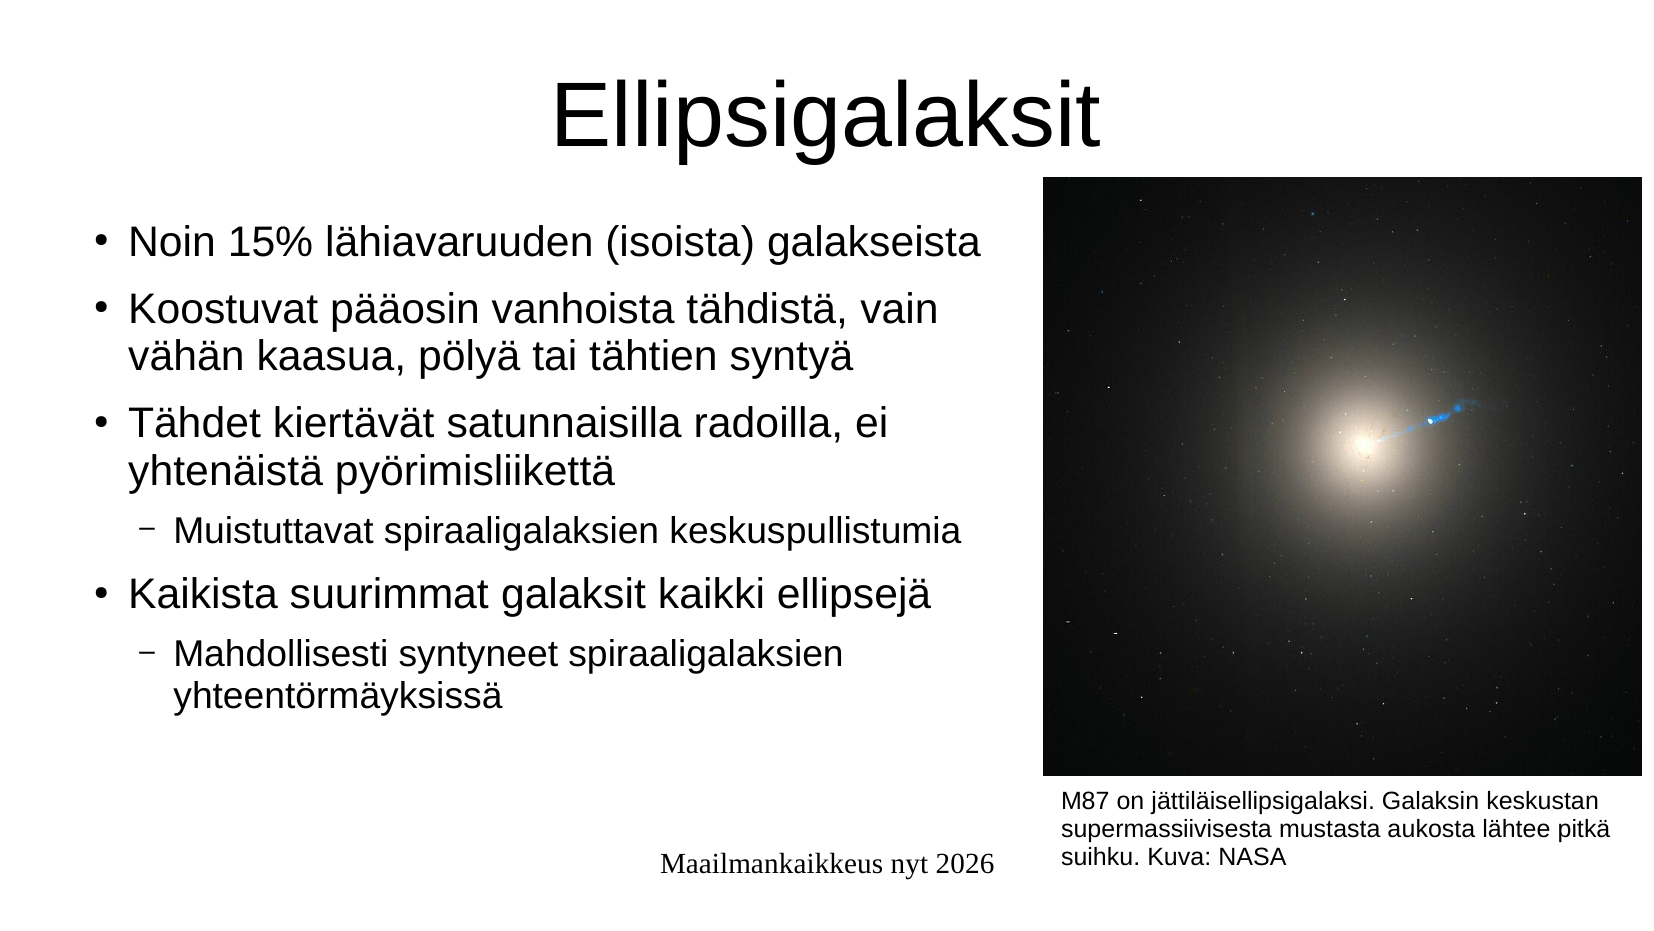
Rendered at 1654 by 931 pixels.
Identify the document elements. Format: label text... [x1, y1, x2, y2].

text_box M87 on jättiläisellipsigalaksi. Galaksin keskustan supermassiivisesta mustasta aukosta lähtee pitkä suihku. Kuva: NASA [1046, 779, 1642, 886]
list Noin 15% lähiavaruuden (isoista) galakseista Koostuvat pääosin vanhoista tähdistä, vain vähän kaasua, pölyä tai tähtien syntyä Tähdet kiertävät satunnaisilla radoilla, ei yhtenäistä pyörimisliikettä Muistuttavat spiraaligalaksien keskuspullistumia Kaikista suurimmat galaksit kaikki ellipsejä Mahdollisesti syntyneet spiraaligalaksien yhteentörmäyksissä [82, 217, 1004, 758]
title Ellipsigalaksit [82, 37, 1571, 193]
picture [1043, 177, 1642, 776]
